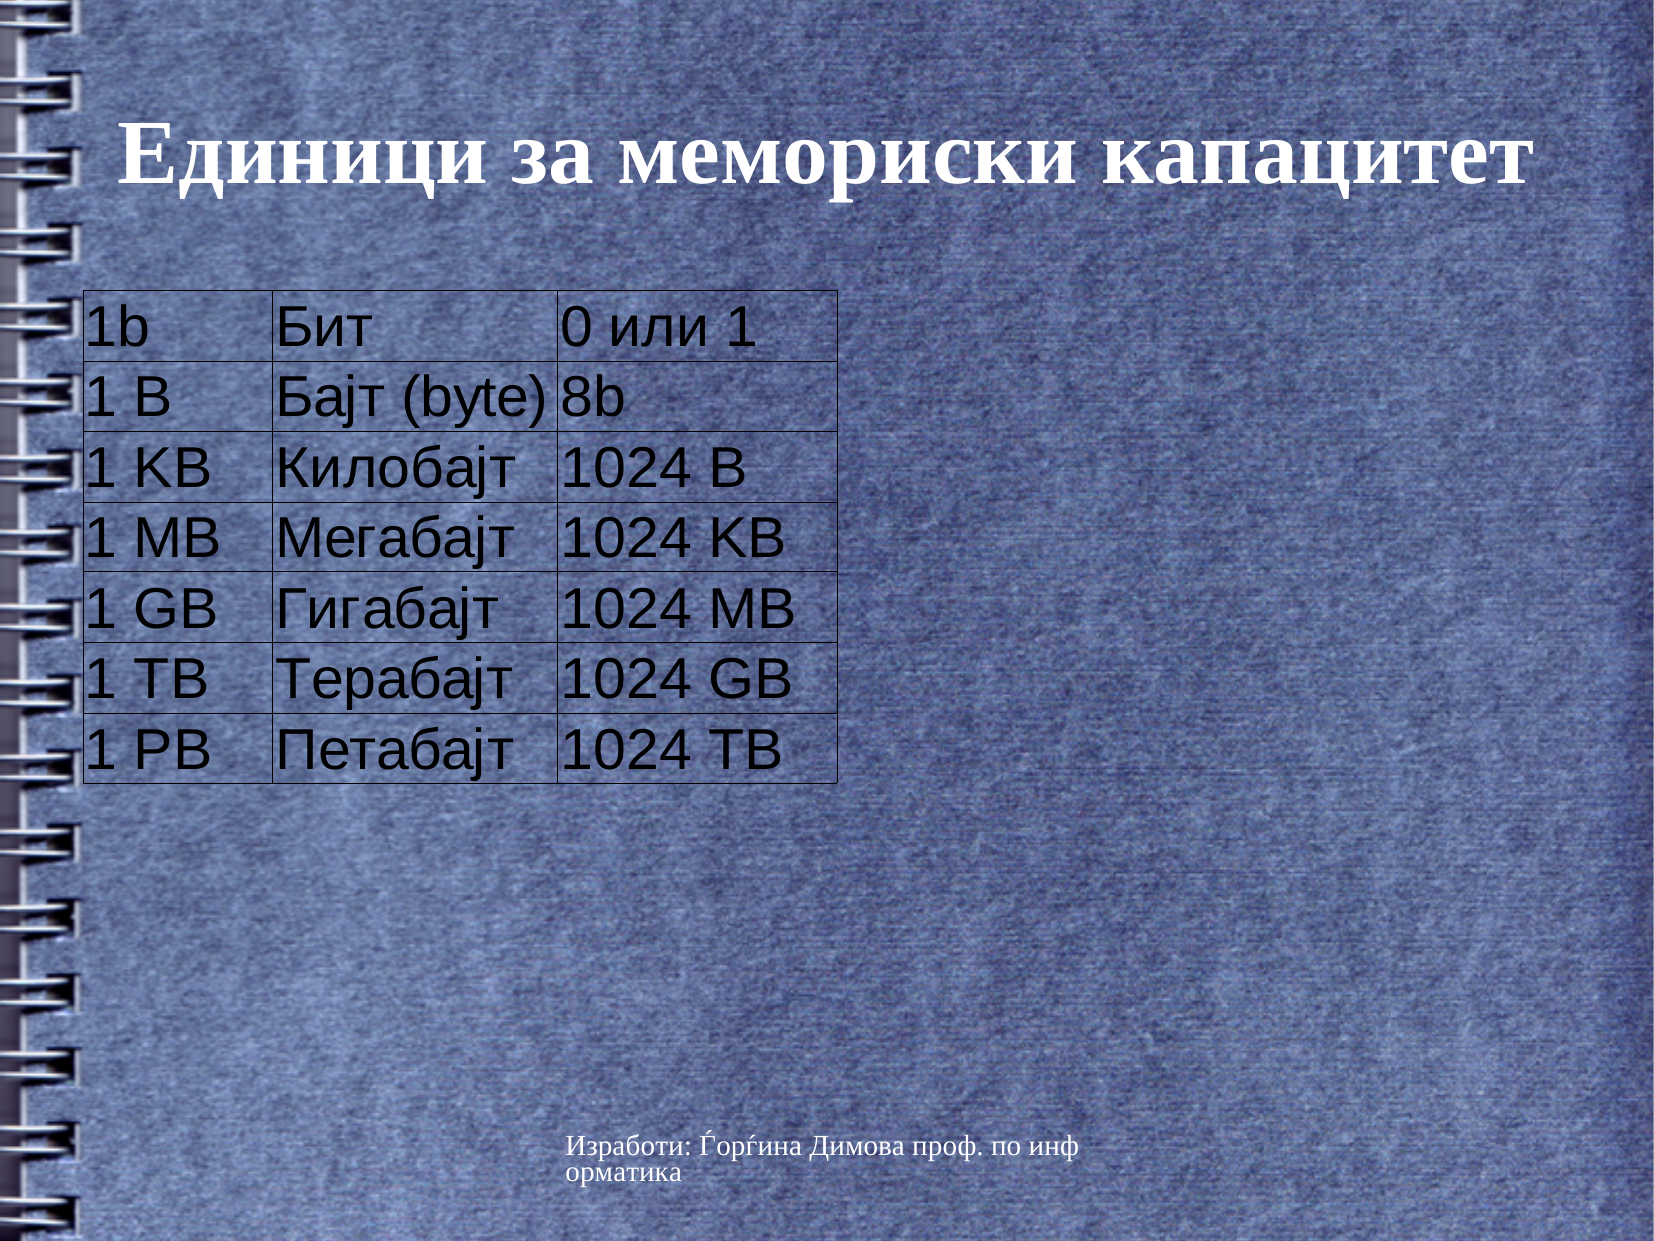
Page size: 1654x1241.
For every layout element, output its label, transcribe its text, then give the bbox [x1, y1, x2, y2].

picture [0, 0, 1654, 1241]
title Единици за мемориски капацитет [82, 49, 1571, 257]
chart [82, 290, 1648, 1128]
